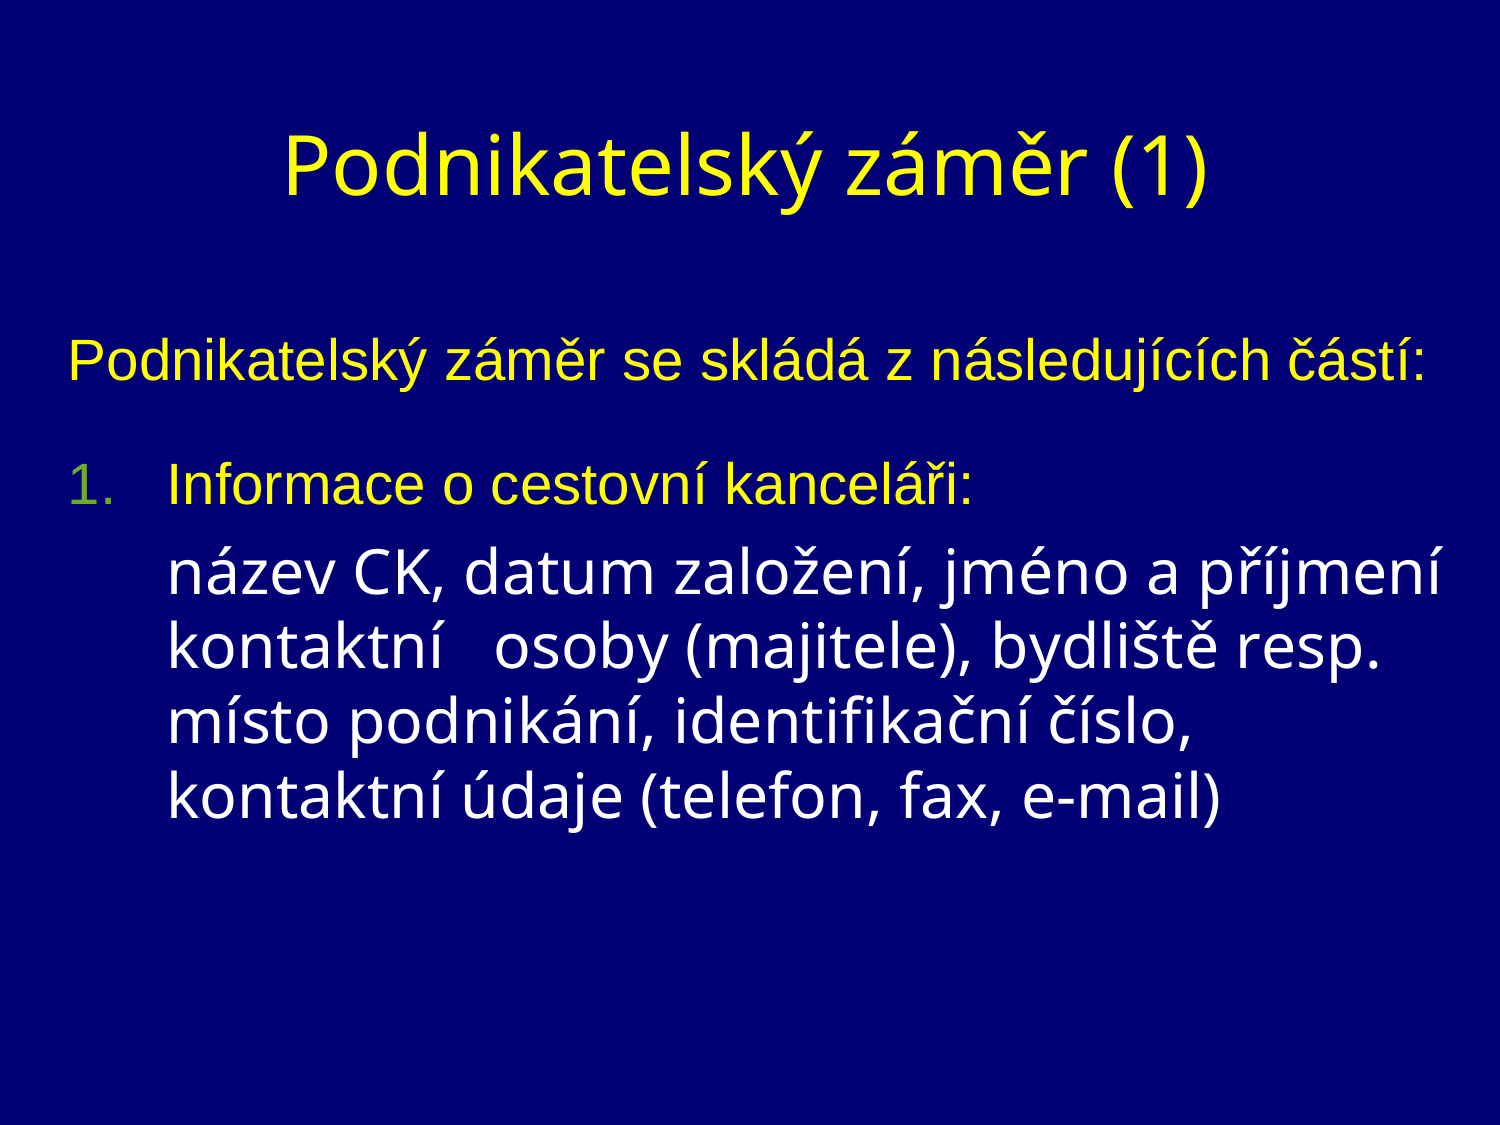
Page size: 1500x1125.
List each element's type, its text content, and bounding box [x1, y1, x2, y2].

text_box Podnikatelský záměr (1) [24, 99, 1467, 225]
text_box Podnikatelský záměr se skládá z následujících částí: Informace o cestovní kanceláři: název CK, datum založení, jméno a příjmení kontaktní osoby (majitele), bydliště resp. místo podnikání, identifikační číslo, kontaktní údaje (telefon, fax, e-mail) [53, 314, 1476, 1125]
